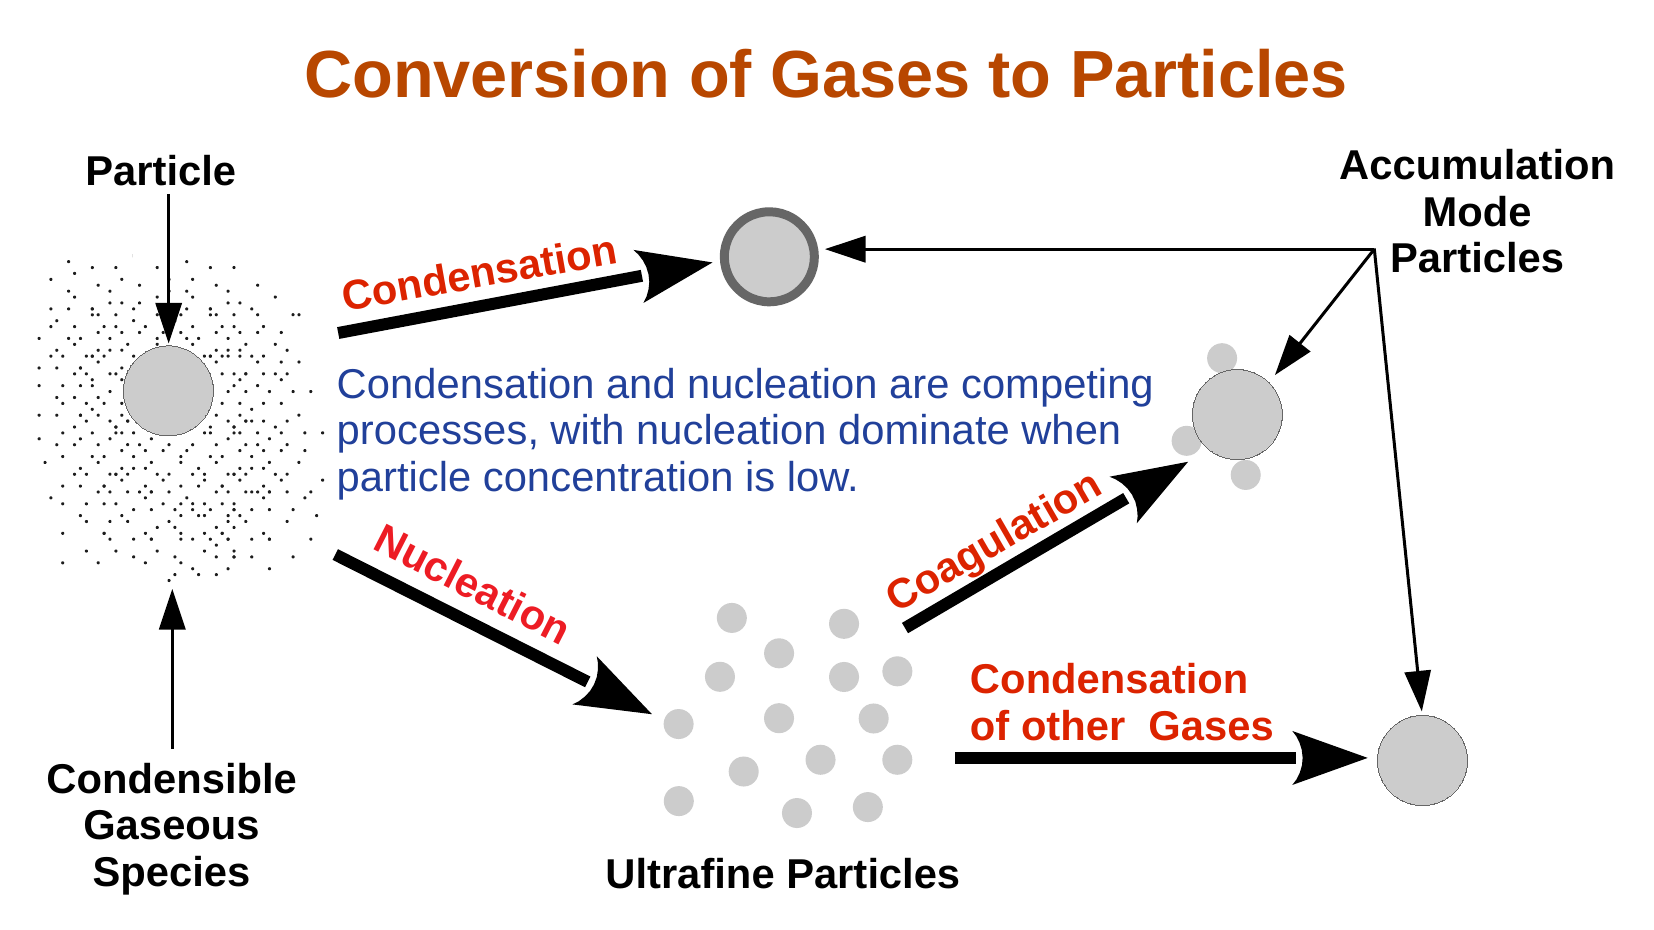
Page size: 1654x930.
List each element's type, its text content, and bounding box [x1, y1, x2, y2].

text_box Condensation and nucleation are competing processes, with nucleation dominate when particle concentration is low. [321, 353, 1180, 508]
text_box [1377, 715, 1468, 806]
text_box [829, 661, 860, 693]
text_box [724, 211, 815, 302]
text_box [120, 342, 214, 436]
text_box Condensation [322, 215, 640, 332]
text_box Conversion of Gases to Particles [0, 8, 1653, 146]
text_box [781, 798, 813, 829]
text_box Condensible Gaseous Species [0, 748, 343, 903]
text_box Nucleation [351, 508, 603, 668]
text_box Ultrafine Particles [590, 843, 1002, 905]
text_box [852, 792, 883, 823]
text_box Condensation of other Gases [955, 648, 1306, 757]
text_box [805, 744, 836, 775]
text_box [663, 786, 694, 817]
text_box [728, 756, 759, 787]
text_box [704, 661, 736, 692]
text_box Accumulation Mode Particles [1346, 255, 1376, 289]
text_box Particle [70, 146, 266, 204]
text_box [882, 656, 913, 687]
text_box [882, 744, 913, 775]
text_box [716, 602, 747, 633]
text_box [763, 703, 795, 734]
text_box Coagulation [860, 496, 1192, 676]
text_box [858, 703, 889, 734]
text_box [764, 638, 795, 669]
text_box Accumulation Mode Particles [1318, 146, 1637, 289]
text_box [1180, 343, 1283, 490]
text_box [663, 709, 694, 740]
text_box [829, 608, 860, 639]
